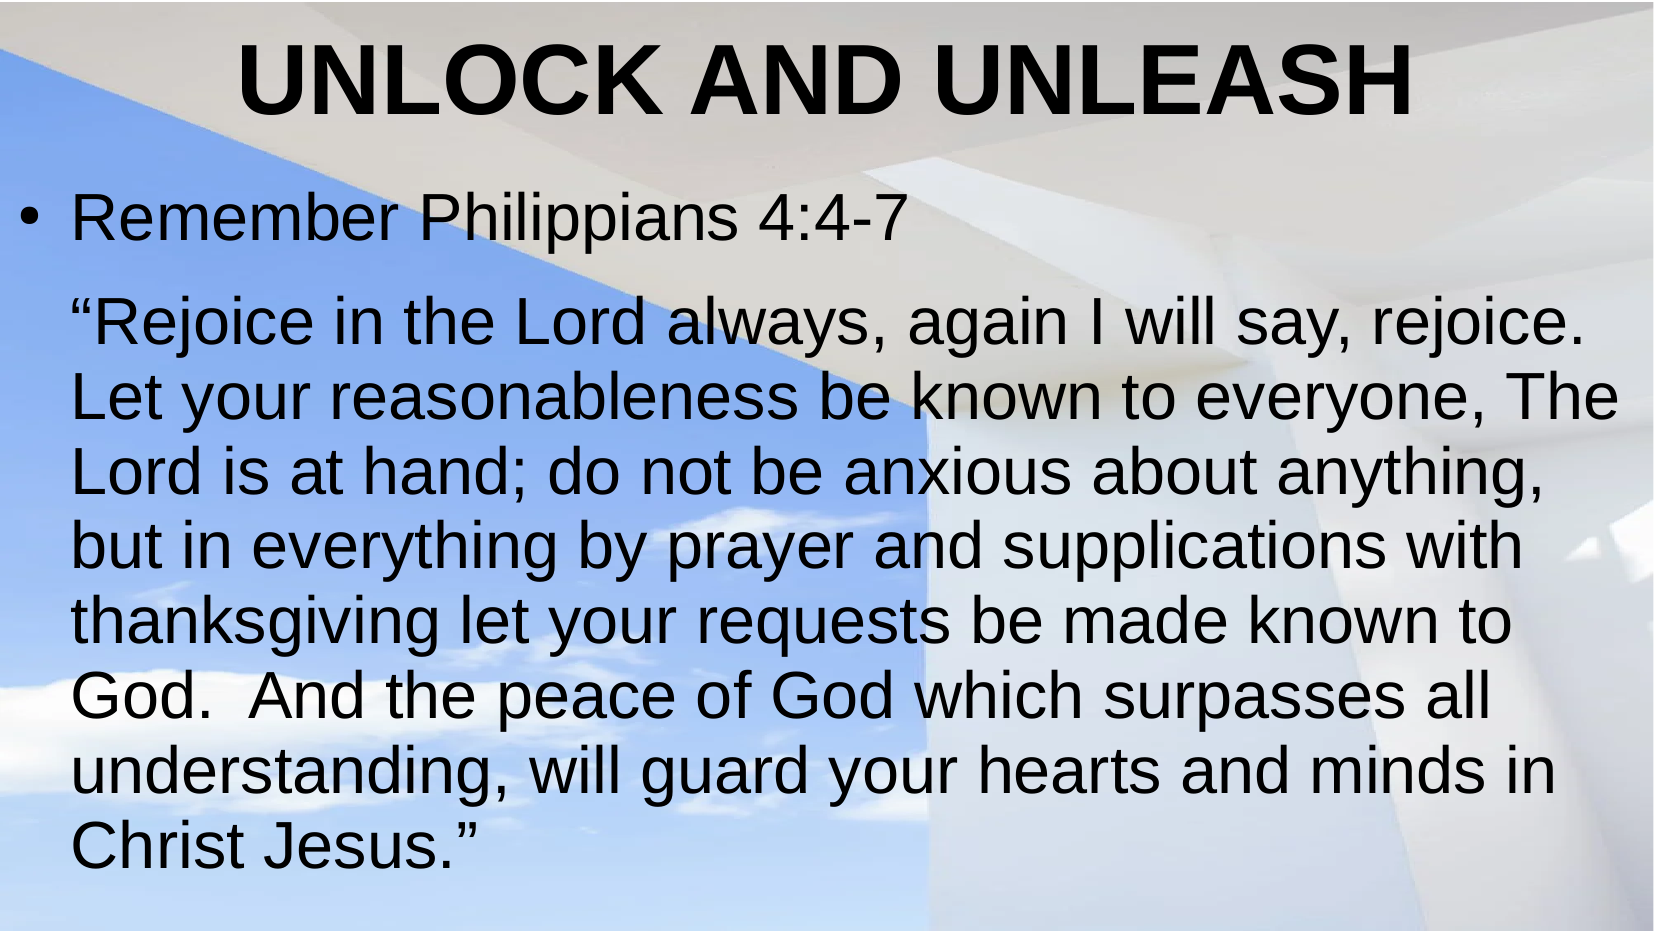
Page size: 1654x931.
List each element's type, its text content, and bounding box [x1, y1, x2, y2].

list Remember Philippians 4:4-7 “Rejoice in the Lord always, again I will say, rejoice. Let your reasonableness be known to everyone, The Lord is at hand; do not be anxious about anything, but in everything by prayer and supplications with thanksgiving let your requests be made known to God. And the peace of God which surpasses all understanding, will guard your hearts and minds in Christ Jesus.” [0, 180, 1654, 931]
title UNLOCK AND UNLEASH [82, 2, 1571, 158]
picture [0, 2, 1654, 180]
